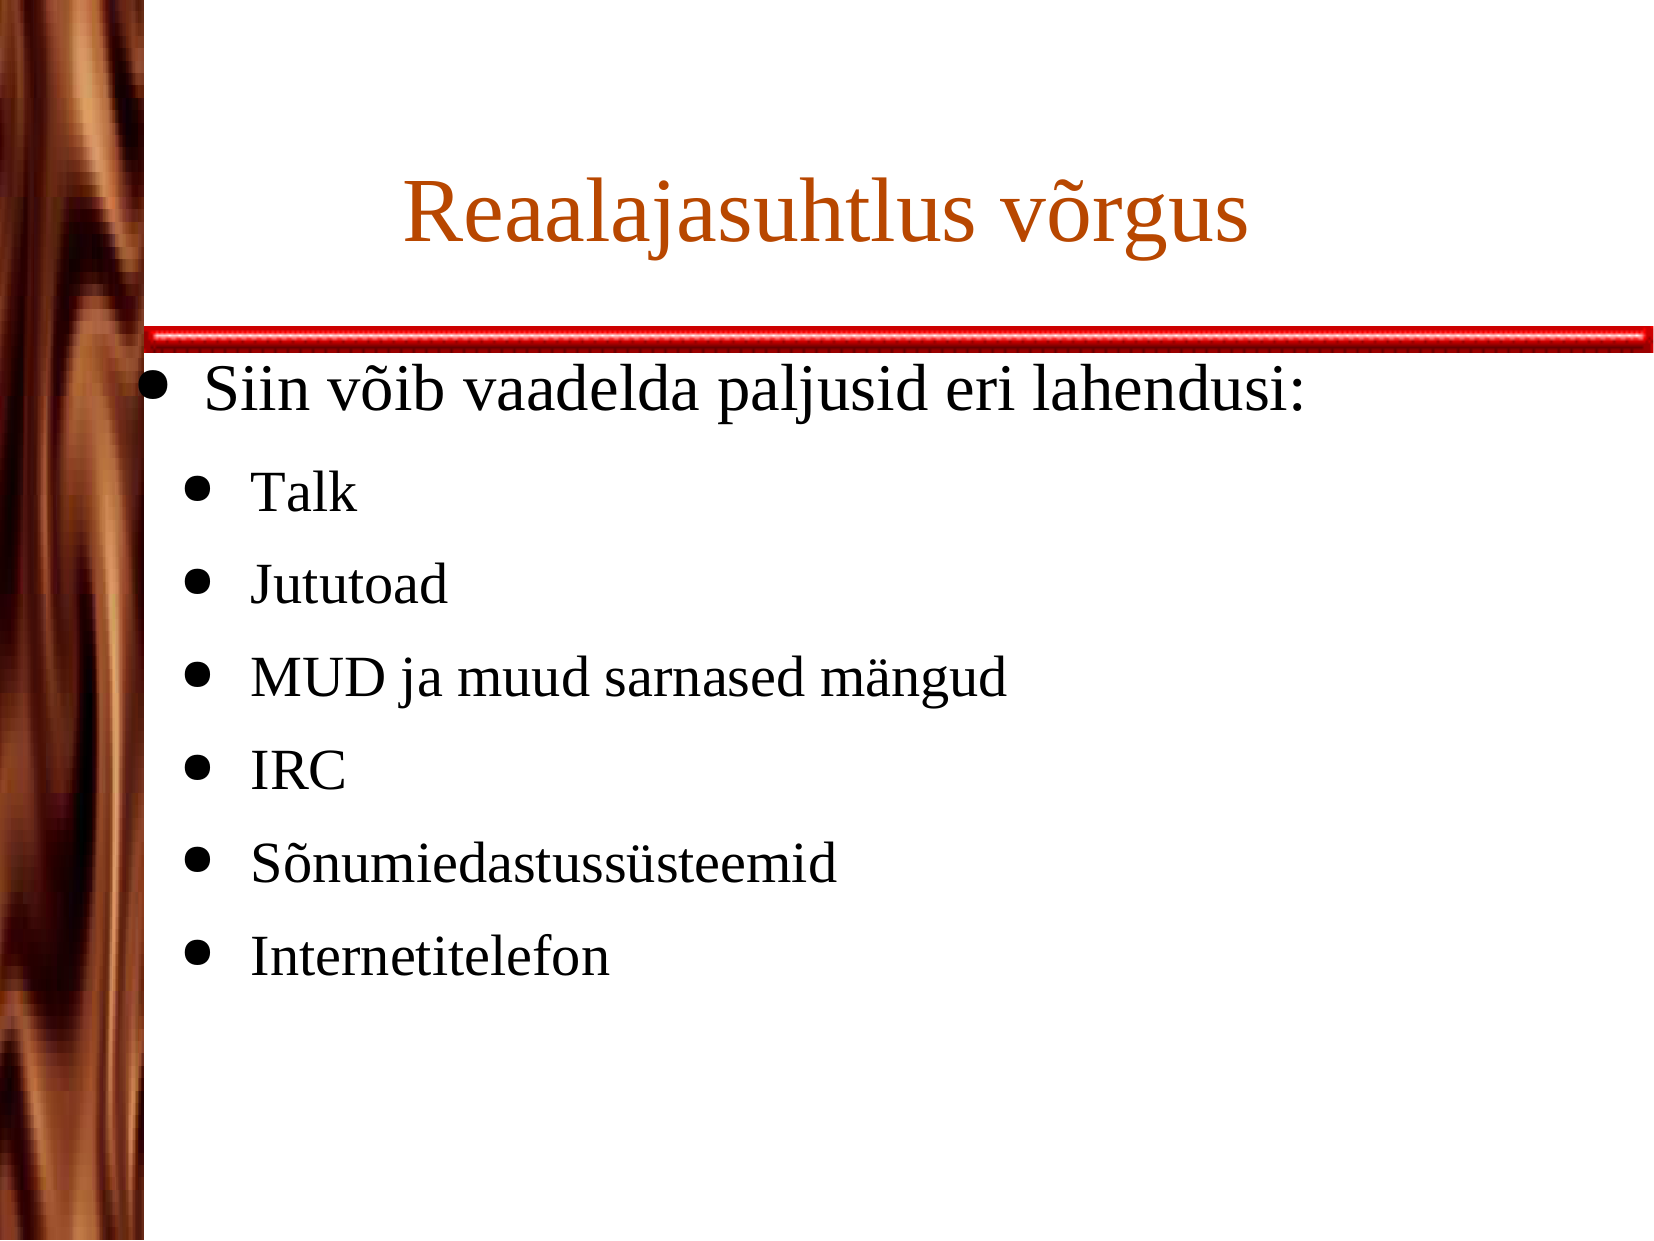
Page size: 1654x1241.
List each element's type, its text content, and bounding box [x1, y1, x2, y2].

list Siin võib vaadelda paljusid eri lahendusi: Talk Jututoad MUD ja muud sarnased mängud IRC Sõnumiedastussüsteemid Internetitelefon [121, 344, 1533, 1126]
title Reaalajasuhtlus võrgus [121, 100, 1533, 312]
picture [0, 0, 1654, 1240]
